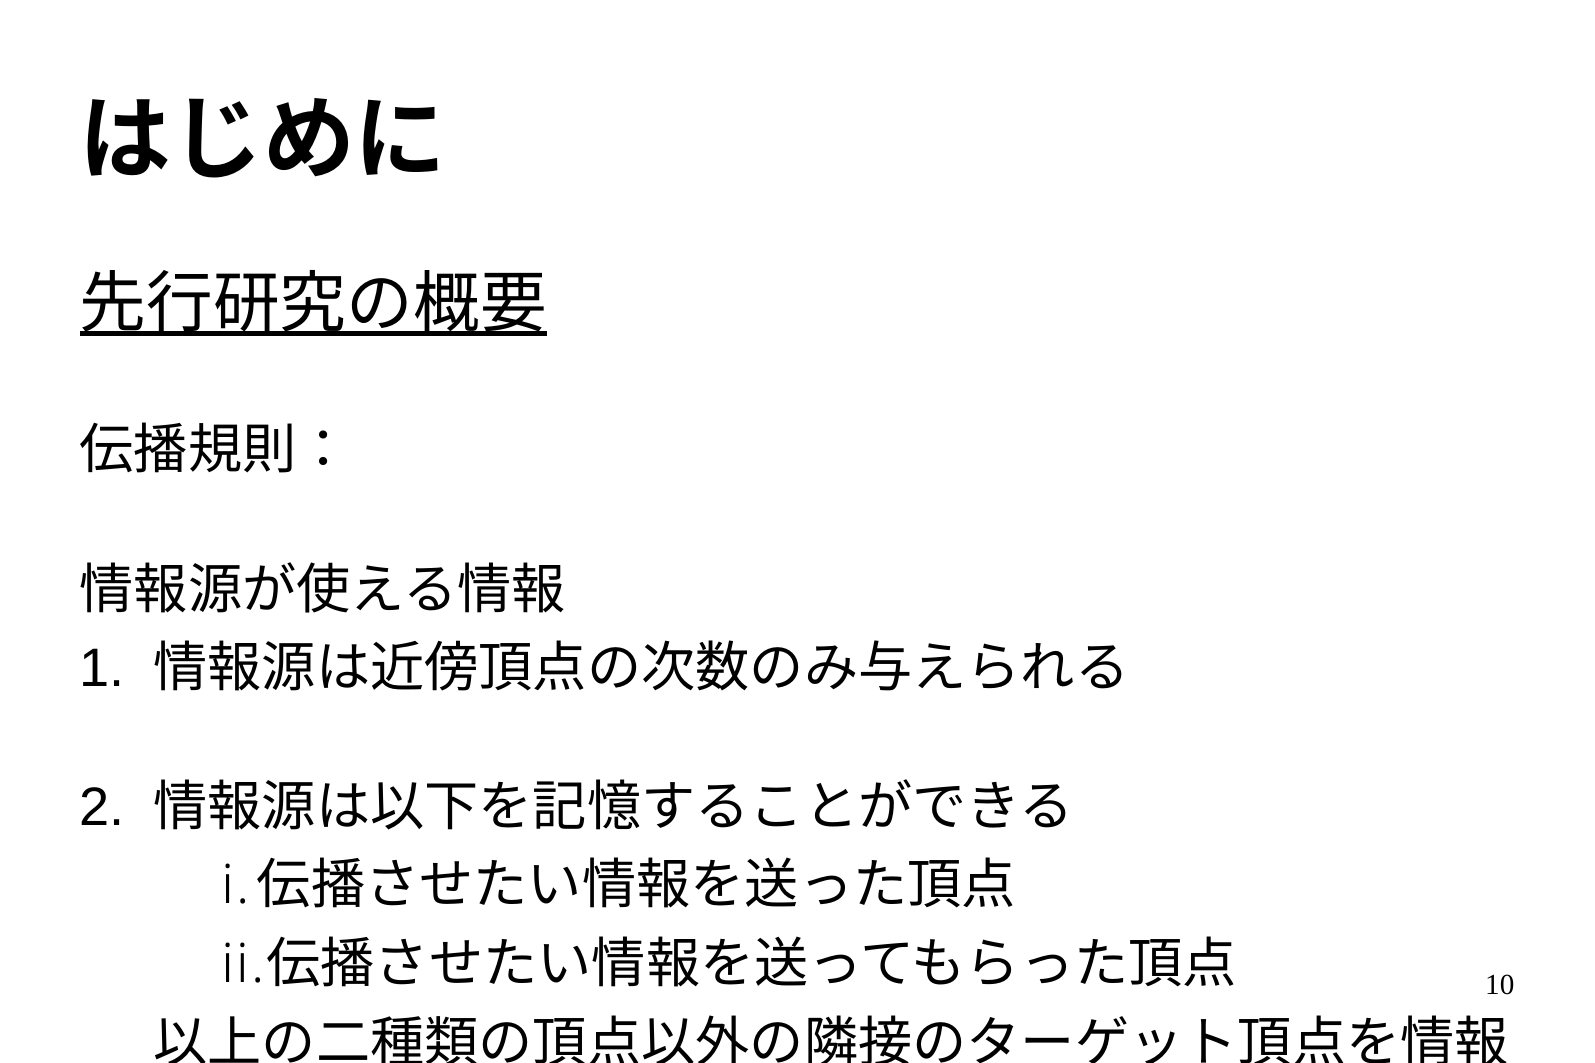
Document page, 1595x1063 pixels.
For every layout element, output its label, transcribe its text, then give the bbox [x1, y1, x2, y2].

title はじめに [79, 42, 1515, 220]
subtitle 先行研究の概要 伝播規則： 情報源が使える情報 1. 情報源は近傍頂点の次数のみ与えられる 2. 情報源は以下を記憶することができる 伝播させたい情報を送った頂点 伝播させたい情報を送ってもらった頂点 以上の二種類の頂点以外の隣接のターゲット頂点を情報 を送る [79, 248, 1515, 936]
